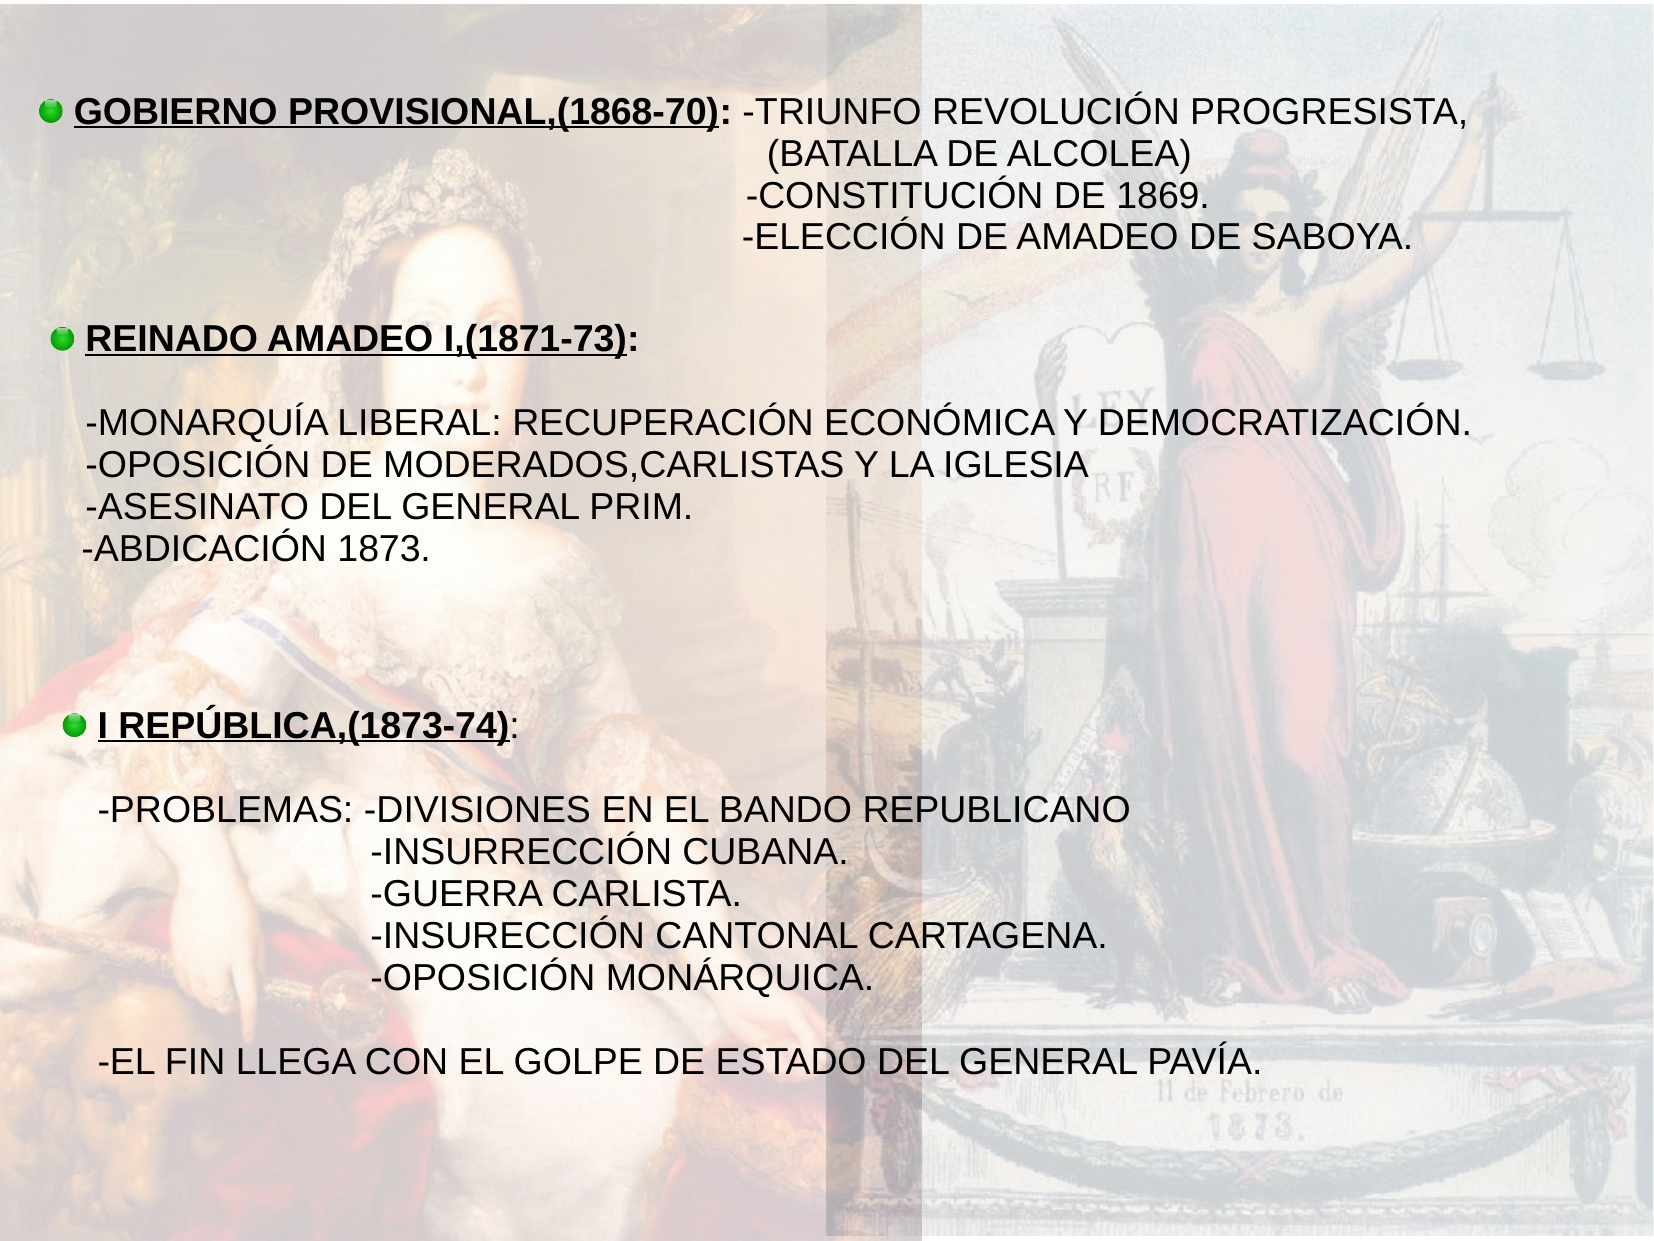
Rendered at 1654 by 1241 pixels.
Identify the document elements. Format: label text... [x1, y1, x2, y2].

text_box I REPÚBLICA,(1873-74): -PROBLEMAS: -DIVISIONES EN EL BANDO REPUBLICANO -INSURRECCIÓN CUBANA. -GUERRA CARLISTA. -INSURECCIÓN CANTONAL CARTAGENA. -OPOSICIÓN MONÁRQUICA. -EL FIN LLEGA CON EL GOLPE DE ESTADO DEL GENERAL PAVÍA. [47, 696, 1279, 1092]
text_box REINADO AMADEO I,(1871-73): -MONARQUÍA LIBERAL: RECUPERACIÓN ECONÓMICA Y DEMOCRATIZACIÓN. -OPOSICIÓN DE MODERADOS,CARLISTAS Y LA IGLESIA -ASESINATO DEL GENERAL PRIM. -ABDICACIÓN 1873. [35, 310, 1489, 579]
picture [0, 4, 1654, 1241]
text_box GOBIERNO PROVISIONAL,(1868-70): -TRIUNFO REVOLUCIÓN PROGRESISTA, (BATALLA DE ALCOLEA) -CONSTITUCIÓN DE 1869. -ELECCIÓN DE AMADEO DE SABOYA. [23, 82, 1484, 267]
